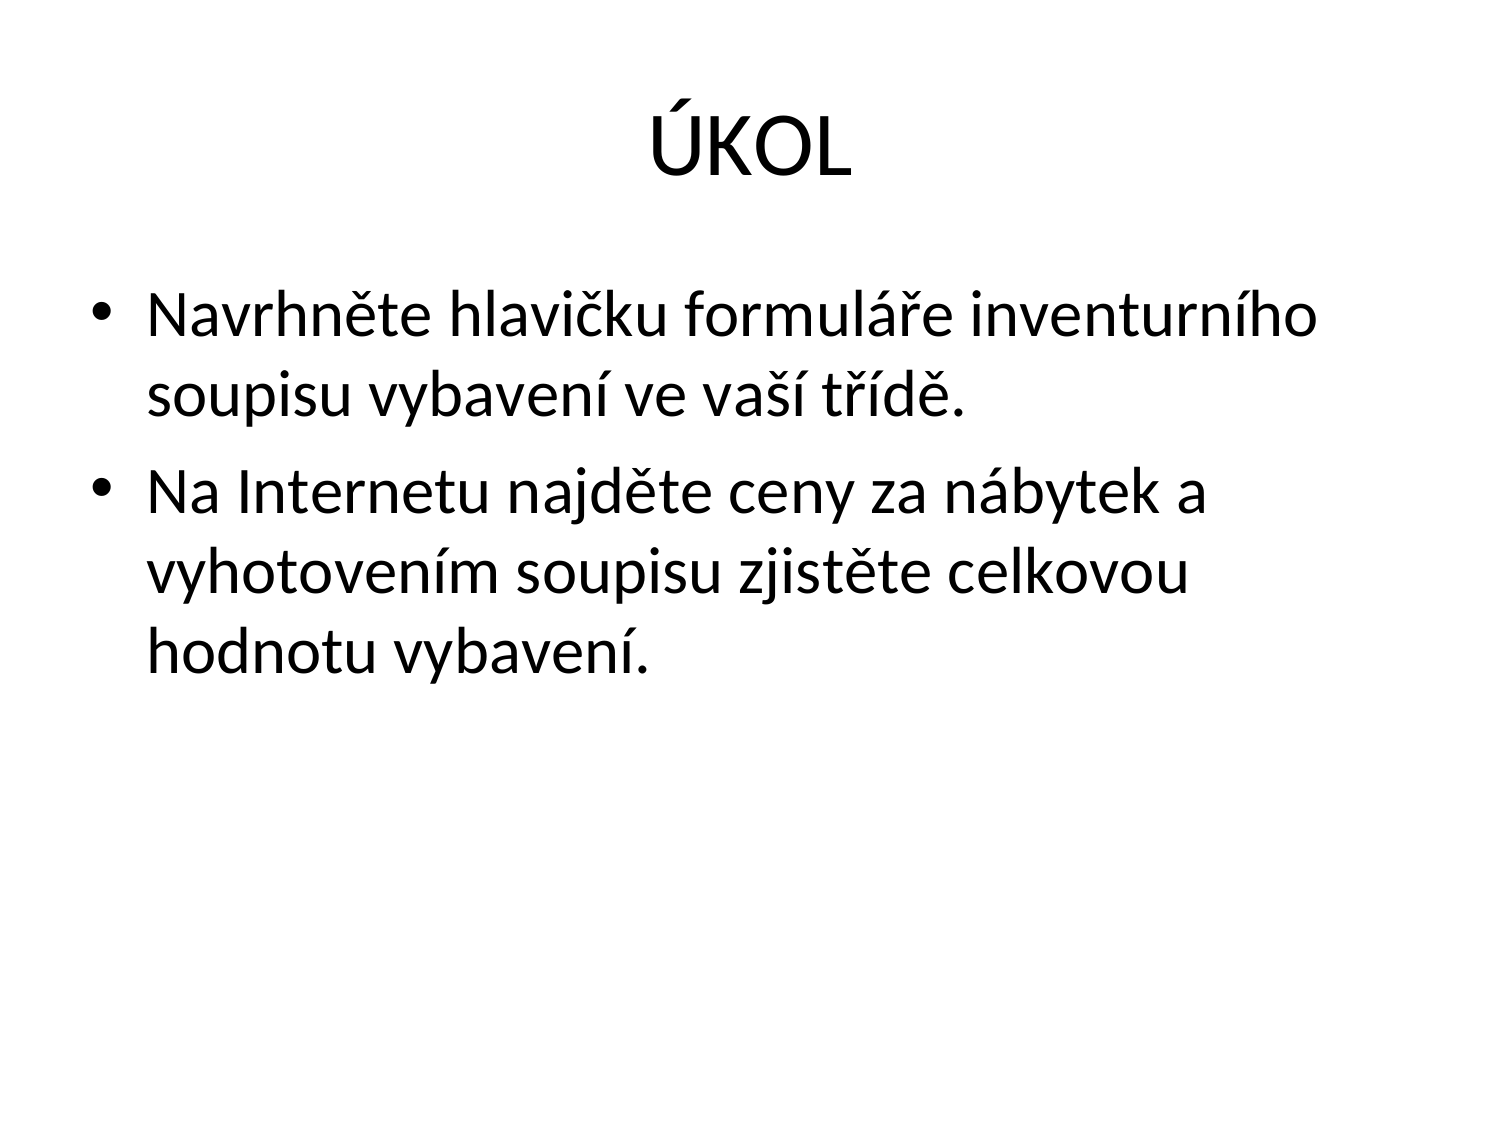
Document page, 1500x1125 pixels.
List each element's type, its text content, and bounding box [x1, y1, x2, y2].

list Navrhněte hlavičku formuláře inventurního soupisu vybavení ve vaší třídě. Na Internetu najděte ceny za nábytek a vyhotovením soupisu zjistěte celkovou hodnotu vybavení. [75, 262, 1426, 1006]
title ÚKOL [75, 45, 1426, 233]
